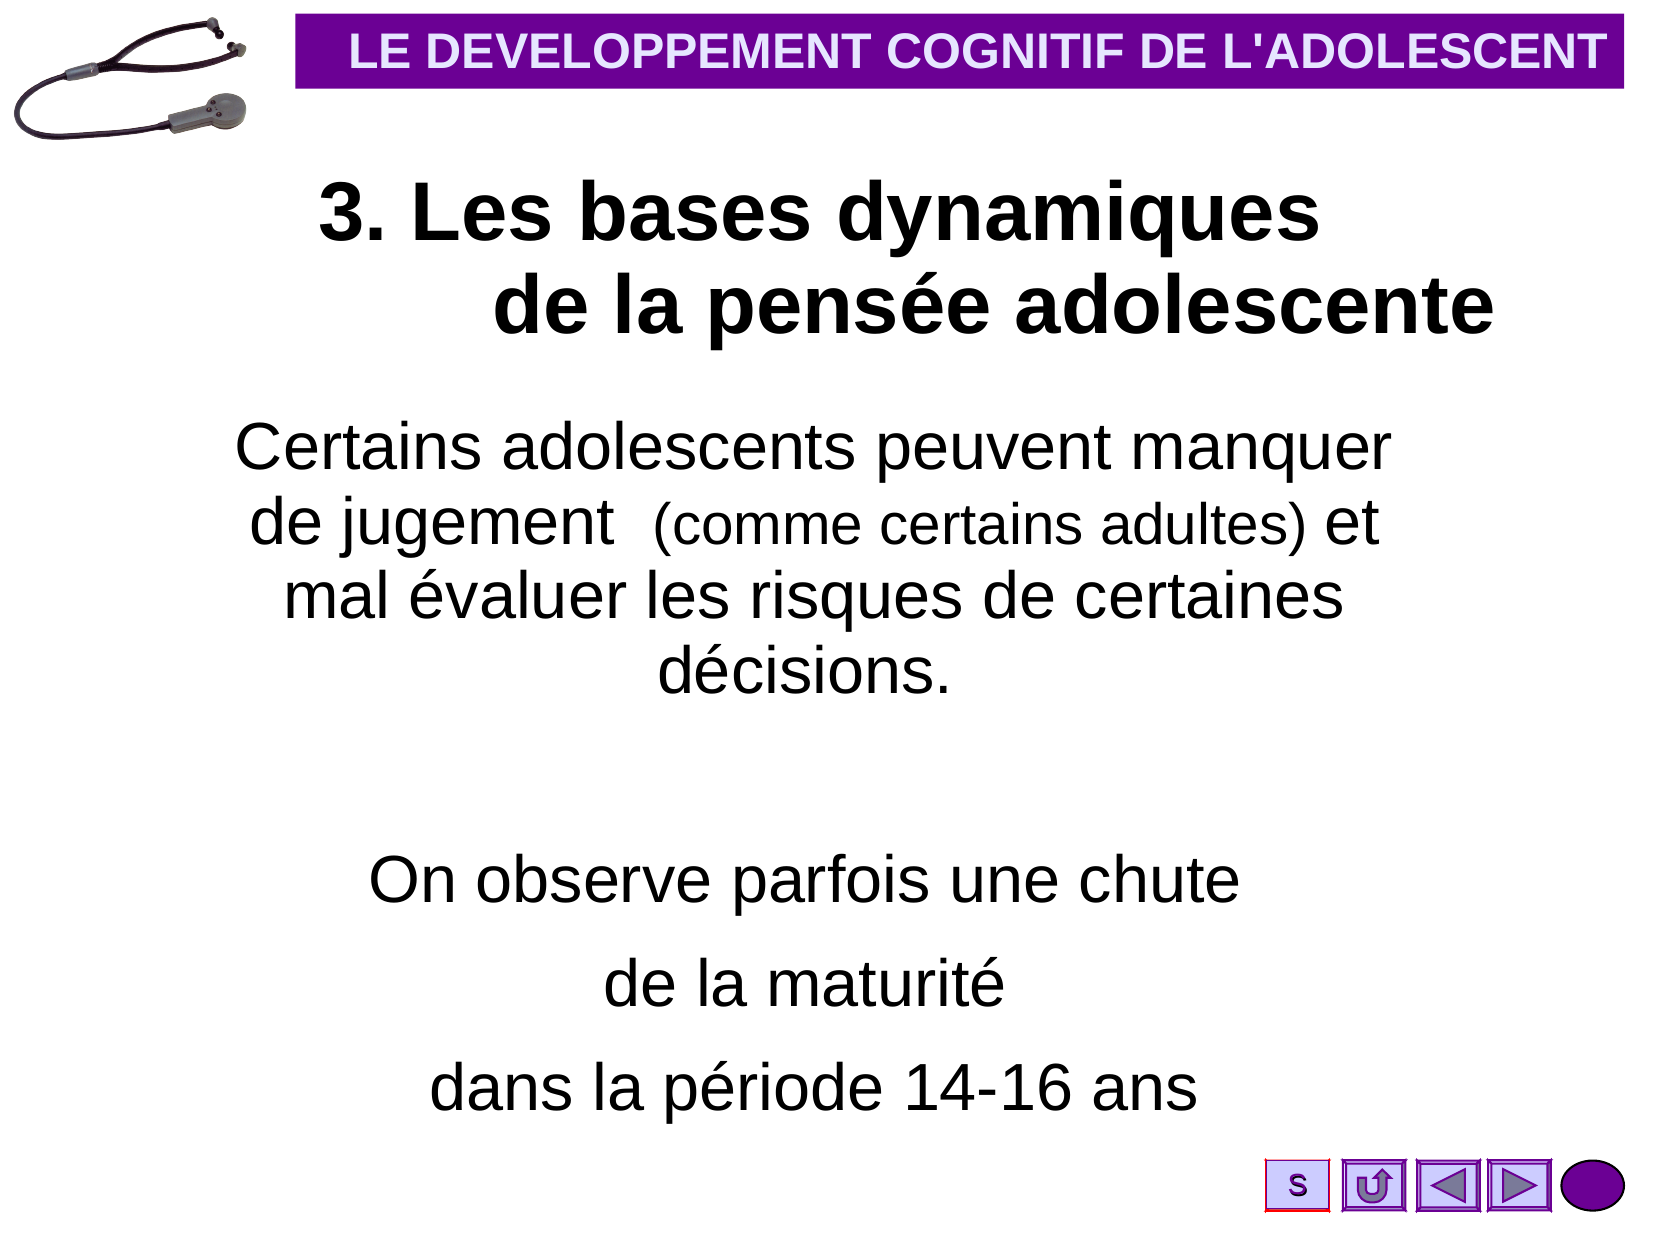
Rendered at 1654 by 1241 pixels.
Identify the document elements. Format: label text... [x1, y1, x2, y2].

picture [8, 8, 260, 153]
text_box 3. Les bases dynamiques de la pensée adolescente [59, 157, 1512, 359]
list Certains adolescents peuvent manquer de jugement (comme certains adultes) et mal évaluer les risques de certaines décisions. On observe parfois une chute de la maturité dans la période 14-16 ans [177, 401, 1453, 1133]
text_box [1561, 1160, 1625, 1211]
text_box LE DEVELOPPEMENT COGNITIF DE L'ADOLESCENT [295, 13, 1625, 89]
